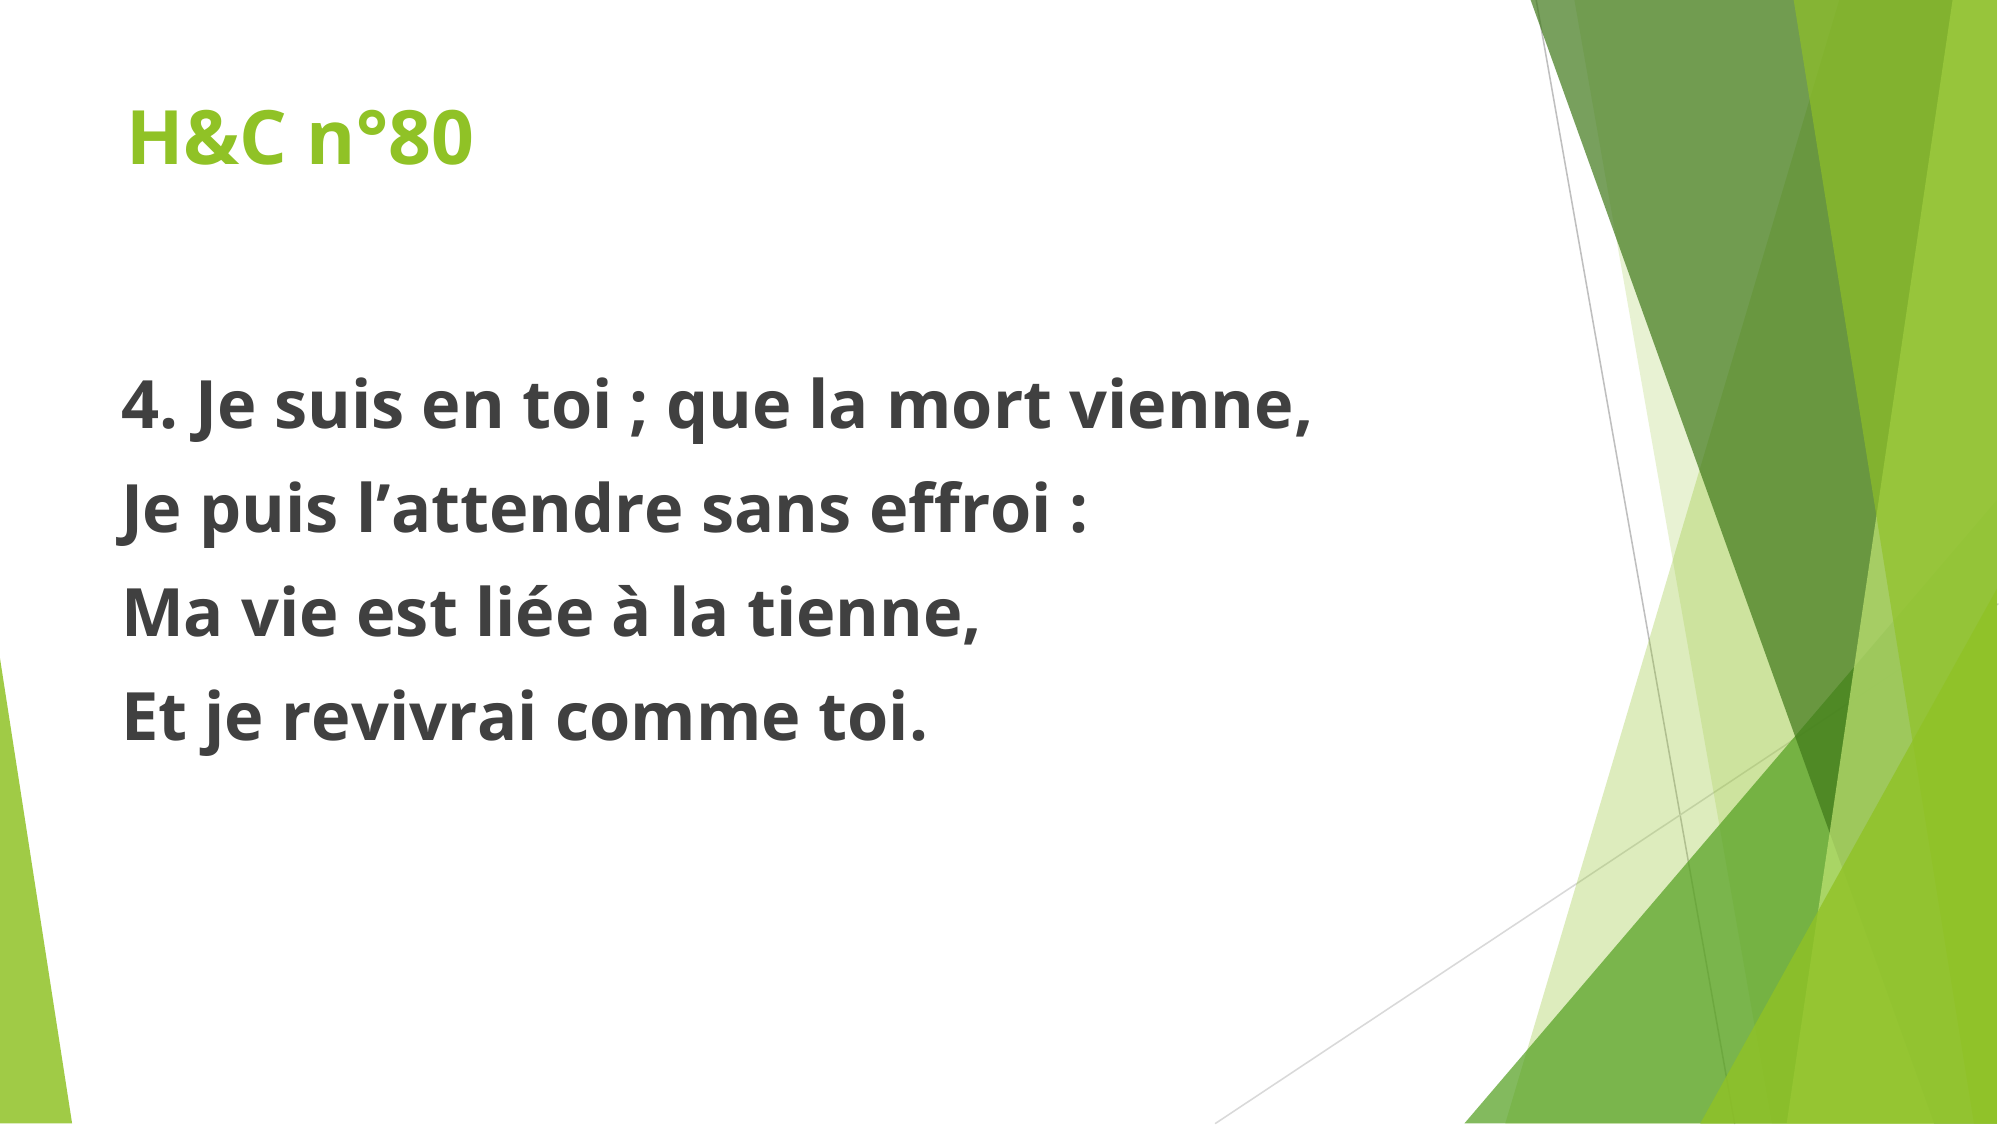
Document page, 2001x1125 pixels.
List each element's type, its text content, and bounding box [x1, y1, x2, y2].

text_box 4. Je suis en toi ; que la mort vienne, Je puis l’attendre sans effroi : Ma vie est liée à la tienne, Et je revivrai comme toi. [106, 342, 1973, 1037]
text_box H&C n°80 [111, 82, 1522, 213]
